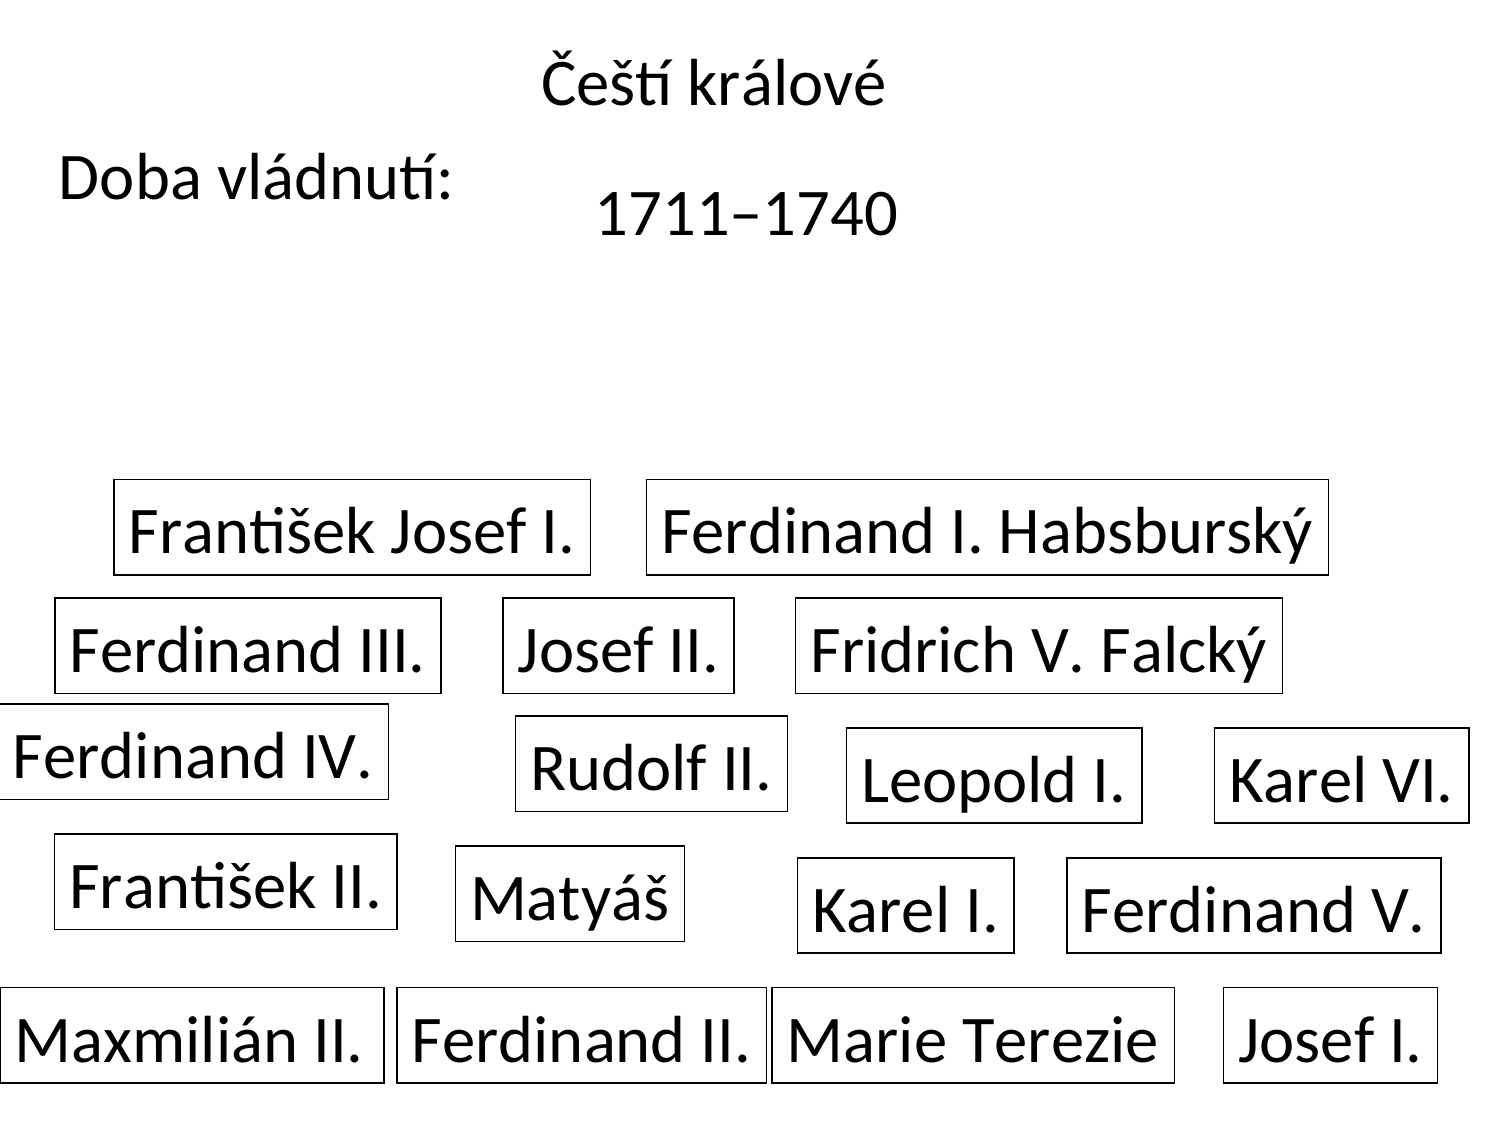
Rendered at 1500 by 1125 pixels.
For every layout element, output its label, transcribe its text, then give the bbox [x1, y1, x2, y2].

text_box Leopold I. [846, 727, 1142, 824]
text_box Maxmilián II. [0, 987, 384, 1084]
text_box Ferdinand I. Habsburský [646, 479, 1329, 576]
text_box František II. [54, 834, 398, 930]
text_box 1711–1740 [549, 160, 913, 257]
text_box Rudolf II. [515, 716, 788, 812]
text_box Matyáš [455, 846, 685, 942]
text_box Karel VI. [1214, 727, 1469, 824]
text_box Karel I. [797, 857, 1015, 954]
text_box Fridrich V. Falcký [795, 597, 1283, 694]
text_box Ferdinand V. [1067, 857, 1441, 954]
text_box Ferdinand IV. [0, 704, 389, 800]
text_box Doba vládnutí: [44, 125, 470, 221]
text_box Ferdinand II. [396, 987, 767, 1084]
text_box František Josef I. [113, 479, 591, 576]
text_box Čeští králové [526, 30, 903, 127]
text_box Josef II. [503, 597, 735, 694]
text_box Josef I. [1223, 987, 1438, 1084]
text_box Ferdinand III. [54, 597, 442, 694]
text_box Marie Terezie [771, 987, 1175, 1084]
